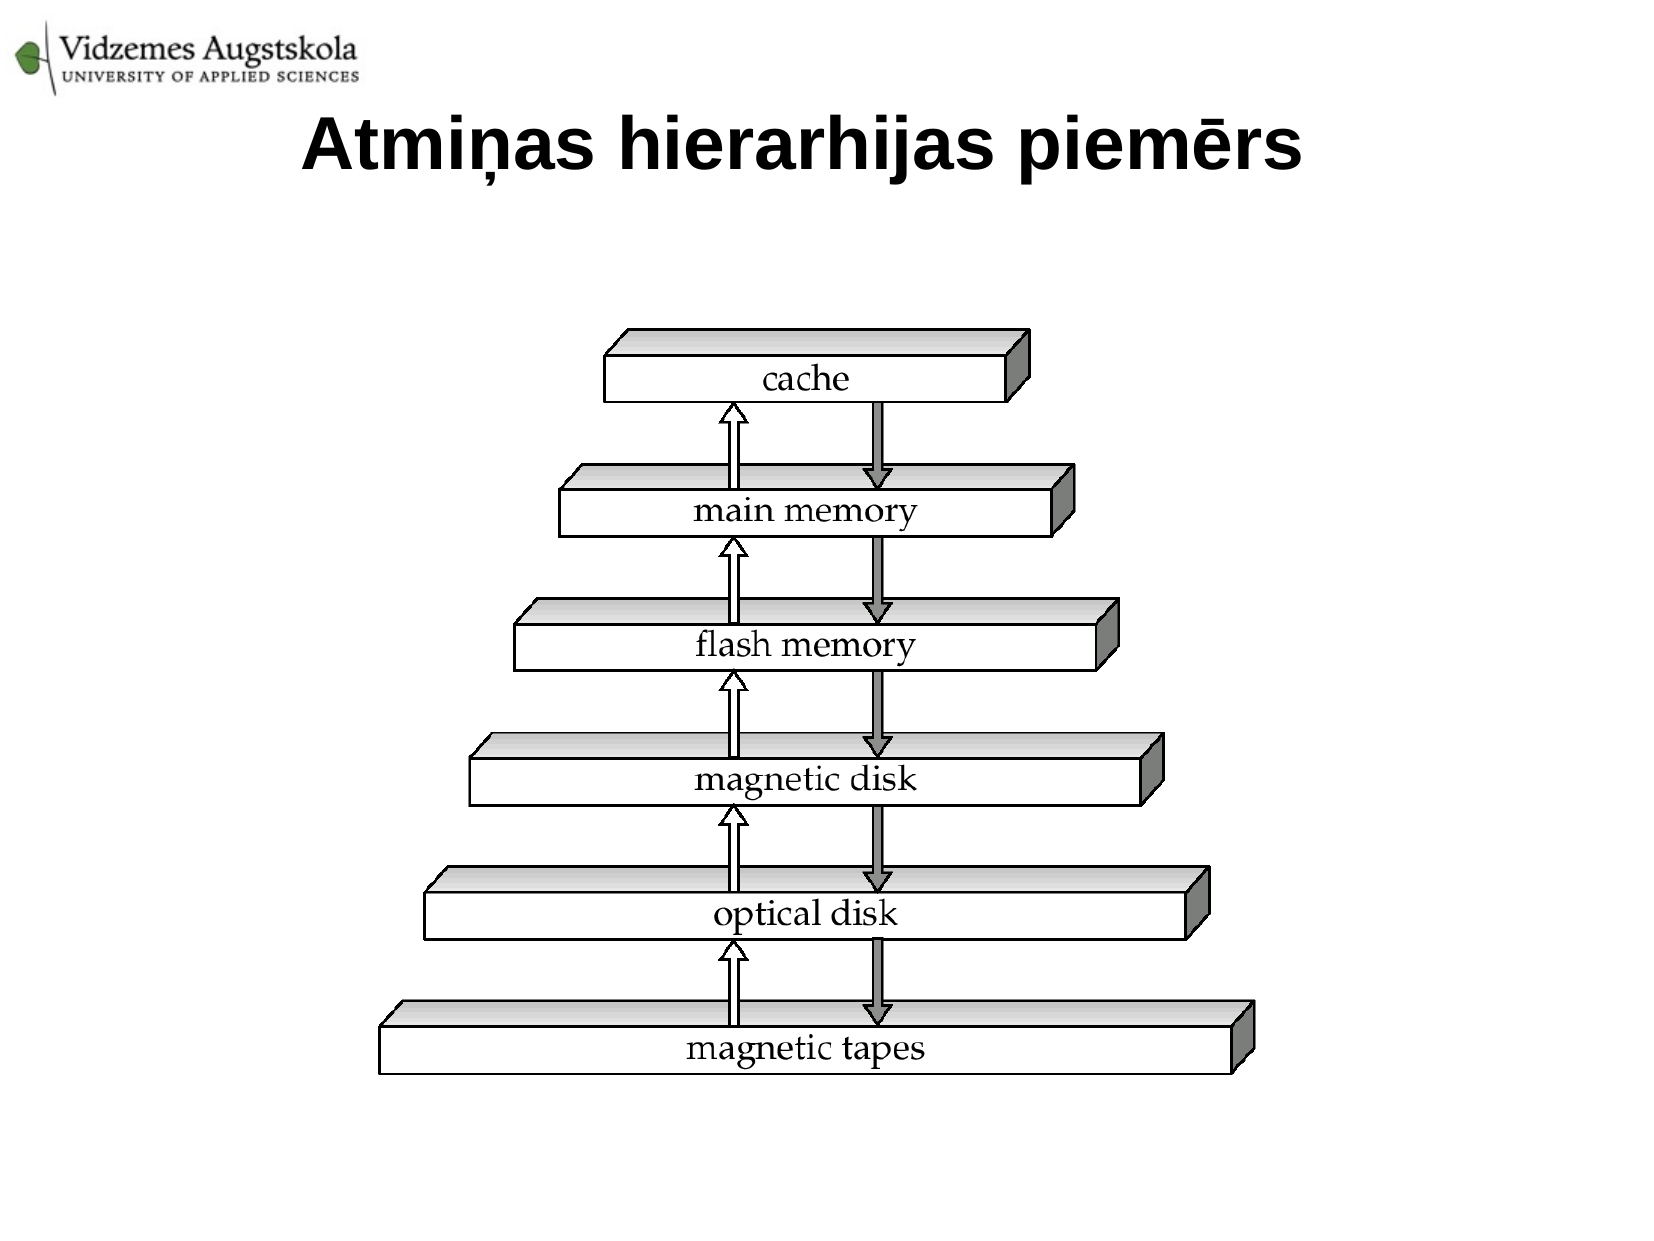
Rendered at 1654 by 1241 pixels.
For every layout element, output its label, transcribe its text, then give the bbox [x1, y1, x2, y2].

title Atmiņas hierarhijas piemērs [94, 103, 1512, 188]
picture [5, 2, 368, 113]
picture [365, 318, 1264, 1086]
